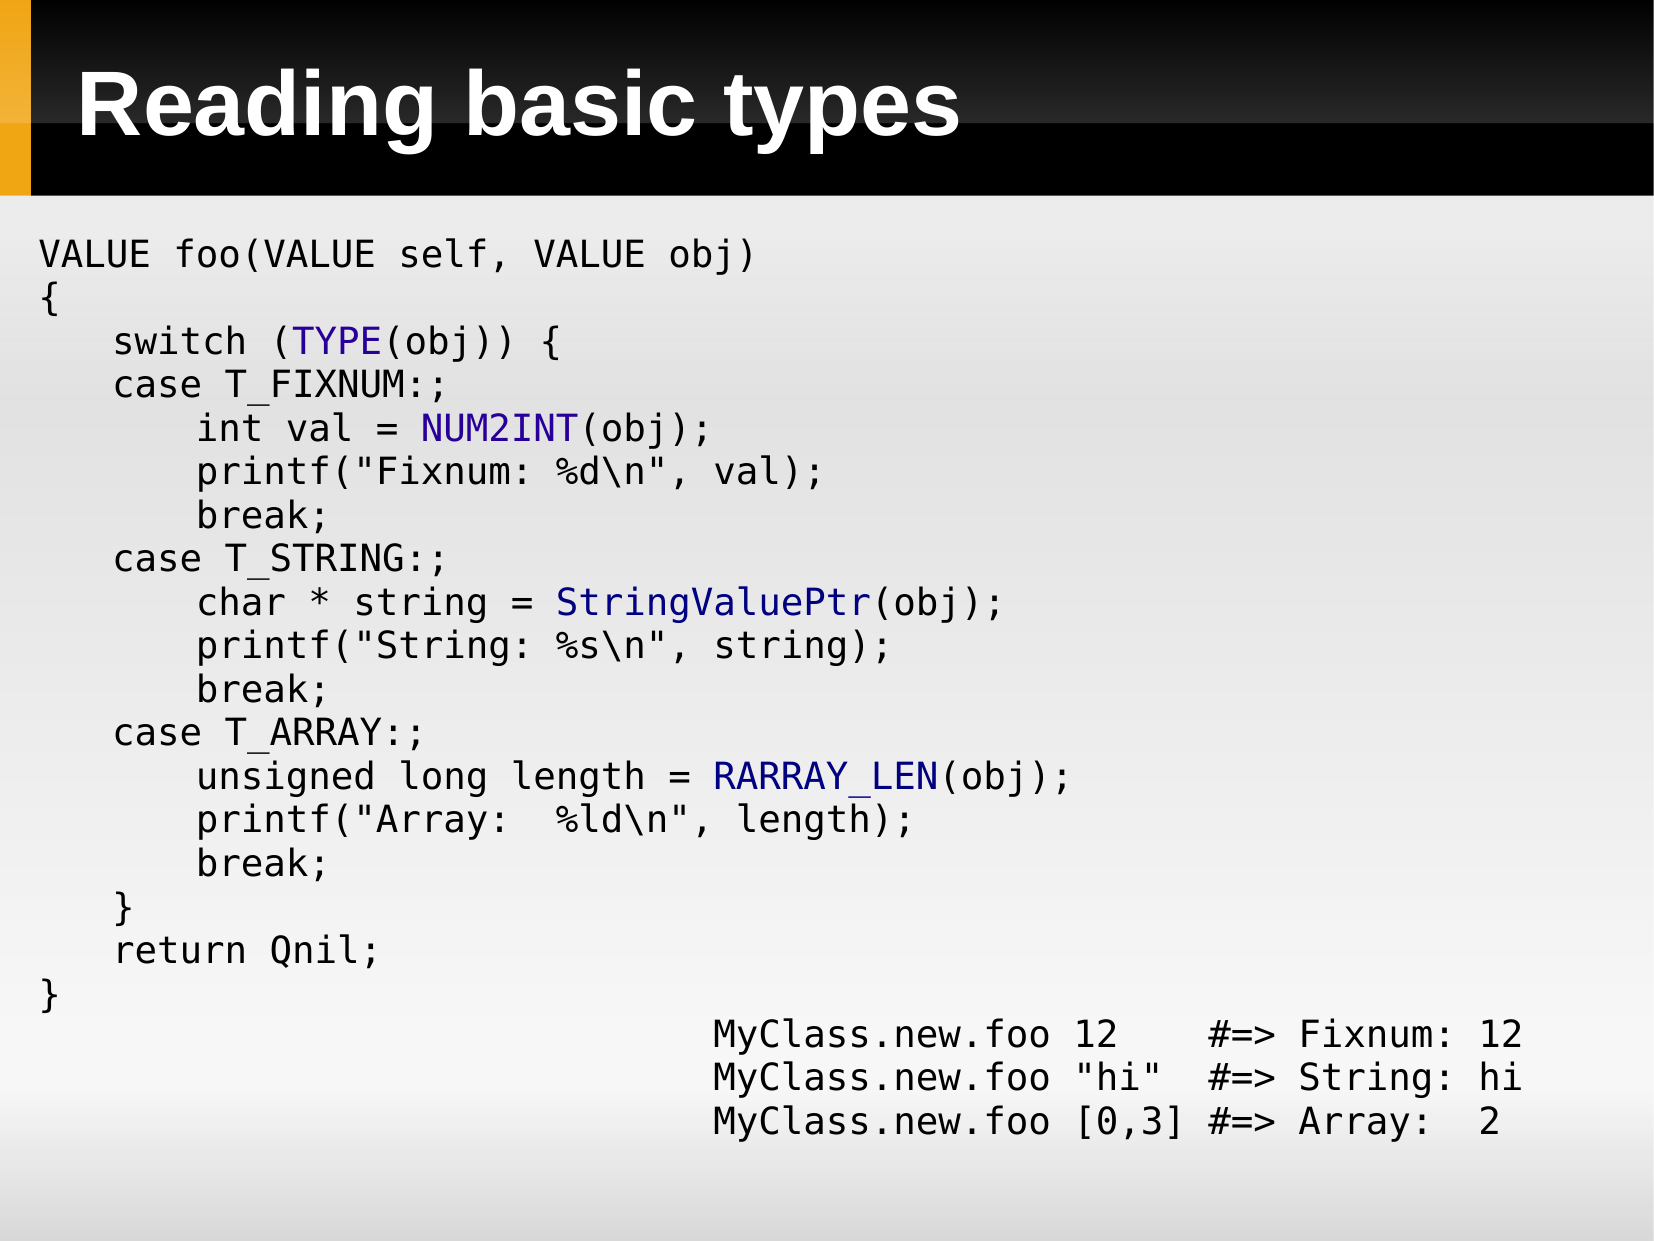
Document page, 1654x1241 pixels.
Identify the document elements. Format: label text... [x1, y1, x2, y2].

text_box MyClass.new.foo 12 #=> Fixnum: 12 MyClass.new.foo "hi" #=> String: hi MyClass.new.foo [0,3] #=> Array: 2 [698, 1005, 1539, 1151]
title Reading basic types [76, 7, 1565, 200]
picture [0, 0, 1654, 1241]
text_box VALUE foo(VALUE self, VALUE obj) { switch (TYPE(obj)) { case T_FIXNUM:; int val = NUM2INT(obj); printf("Fixnum: %d\n", val); break; case T_STRING:; char * string = StringValuePtr(obj); printf("String: %s\n", string); break; case T_ARRAY:; unsigned long length = RARRAY_LEN(obj); printf("Array: %ld\n", length); break; } return Qnil; } [23, 225, 1426, 1051]
